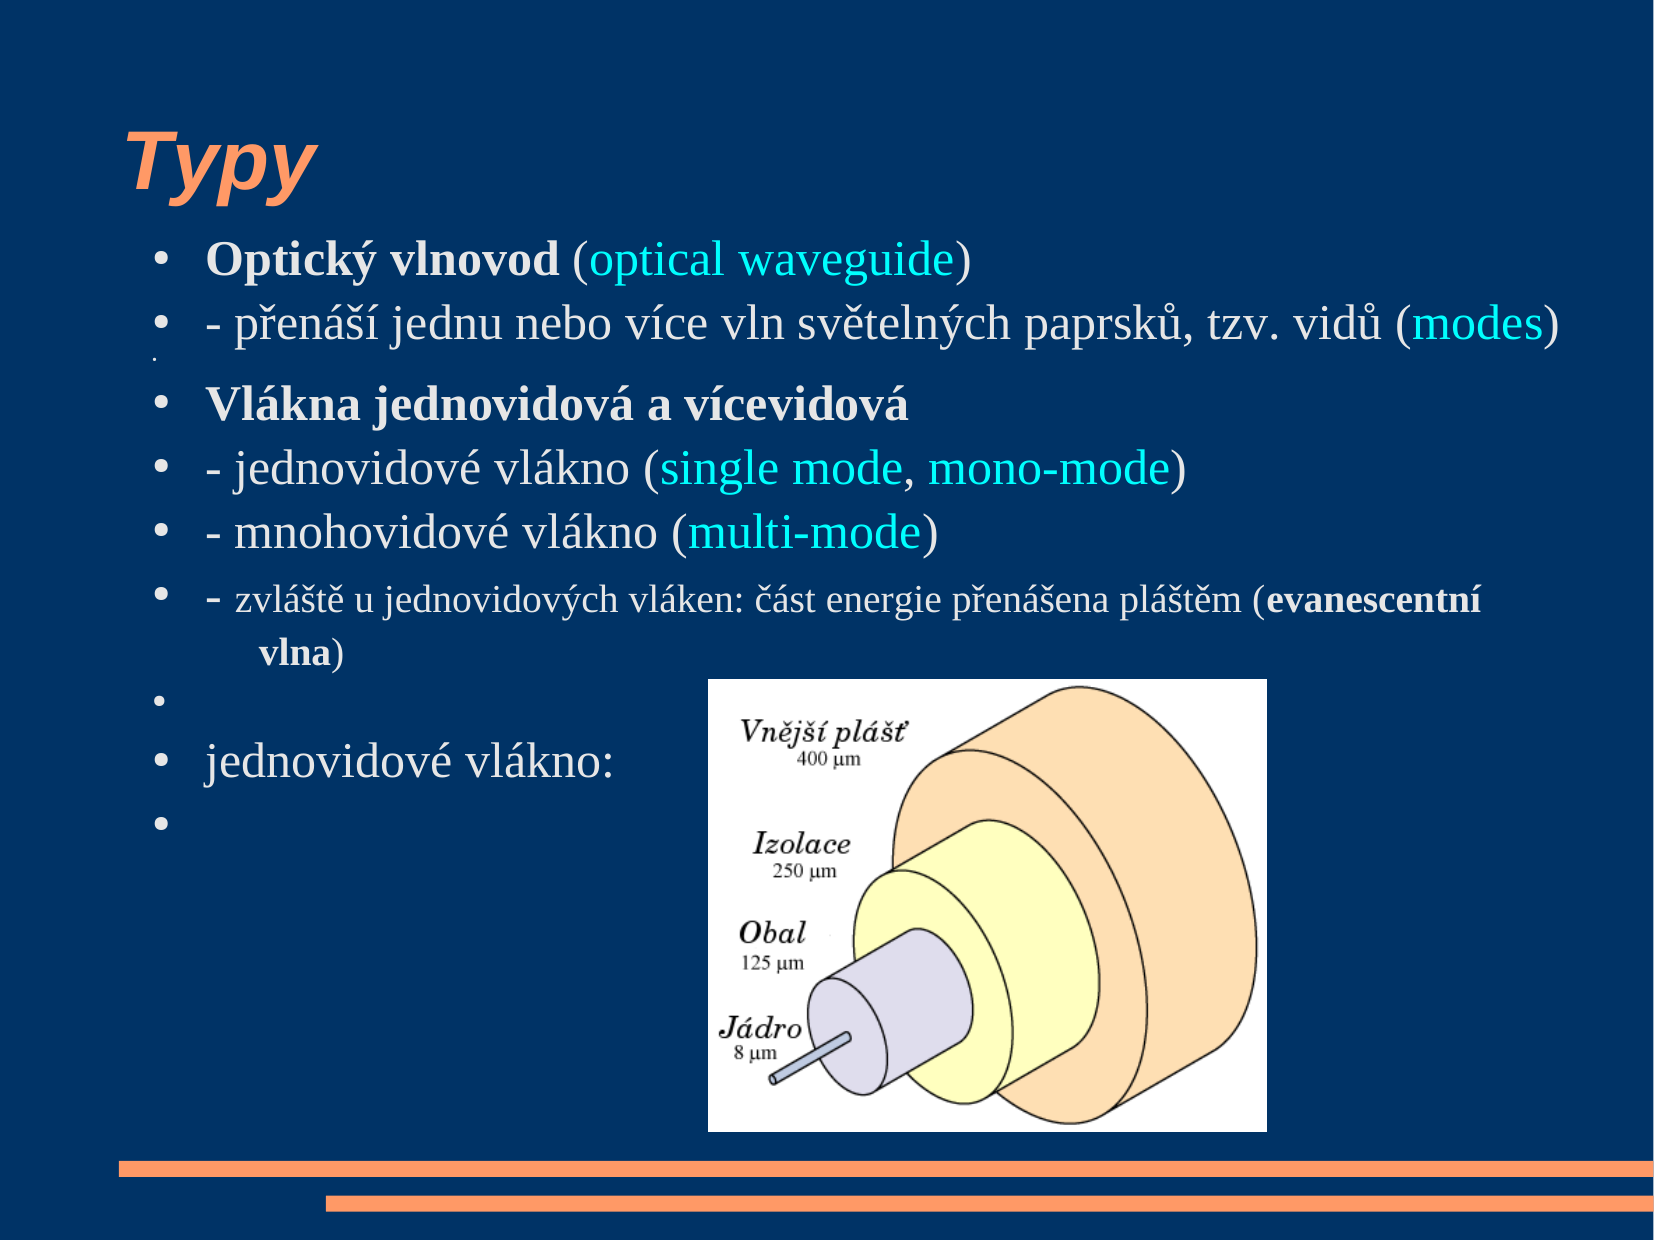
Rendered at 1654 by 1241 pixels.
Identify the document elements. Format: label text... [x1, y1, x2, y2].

list Optický vlnovod (optical waveguide) - přenáší jednu nebo více vln světelných paprsků, tzv. vidů (modes) Vlákna jednovidová a vícevidová - jednovidové vlákno (single mode, mono-mode) - mnohovidové vlákno (multi-mode) - zvláště u jednovidových vláken: část energie přenášena pláštěm (evanescentní vlna) jednovidové vlákno: [118, 222, 1566, 852]
picture [708, 679, 1267, 1132]
title Typy [121, 87, 1534, 213]
